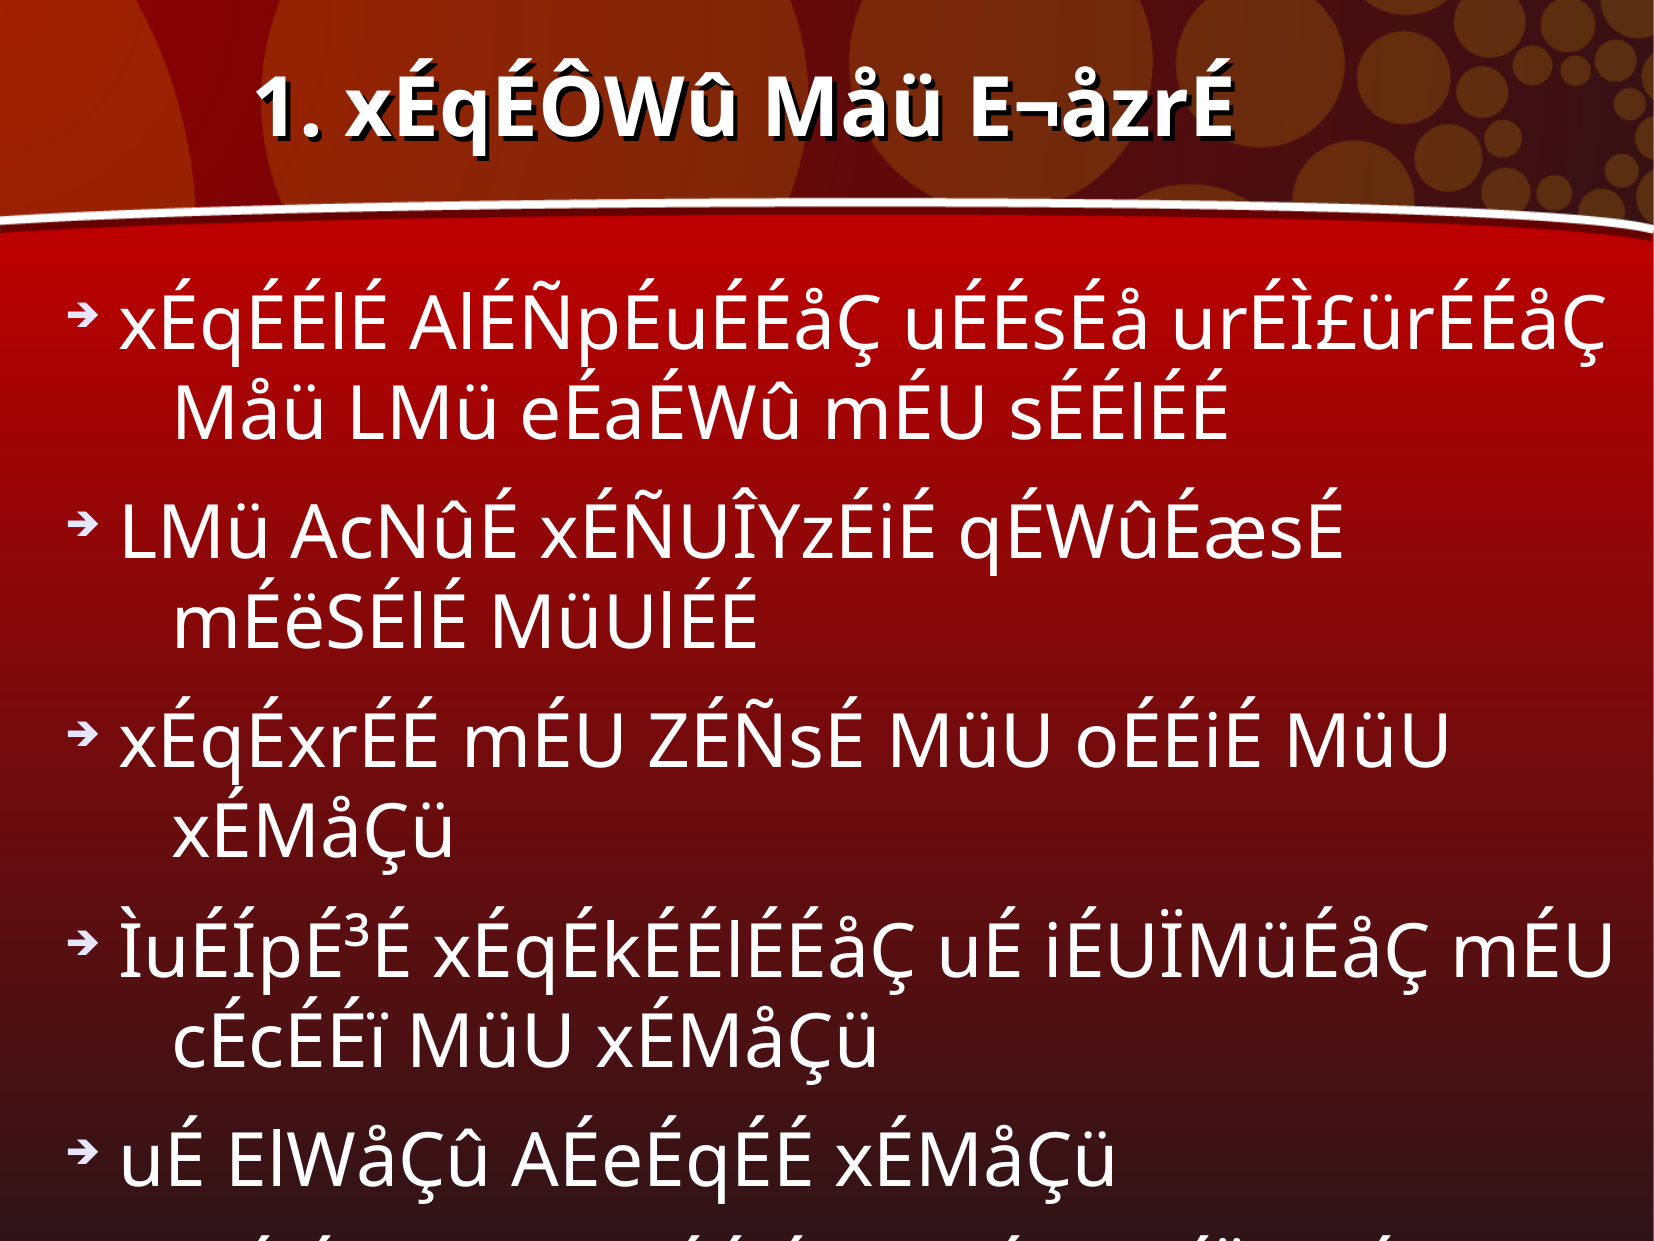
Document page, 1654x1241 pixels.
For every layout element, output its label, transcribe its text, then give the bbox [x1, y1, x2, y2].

title 1. xÉqÉÔWû Måü E¬åzrÉ [0, 0, 1489, 208]
list xÉqÉÉlÉ AlÉÑpÉuÉÉåÇ uÉÉsÉå urÉÌ£ürÉÉåÇ Måü LMü eÉaÉWû mÉU sÉÉlÉÉ LMü AcNûÉ xÉÑUÎYzÉiÉ qÉWûÉæsÉ mÉëSÉlÉ MüUlÉÉ xÉqÉxrÉÉ mÉU ZÉÑsÉ MüU oÉÉiÉ MüU xÉMåÇü ÌuÉÍpÉ³É xÉqÉkÉÉlÉÉåÇ uÉ iÉUÏMüÉåÇ mÉU cÉcÉÉï MüU xÉMåÇü uÉ ElWåÇû AÉeÉqÉÉ xÉMåÇü AmÉlÉå WûMüsÉÉlÉå MüÉå xuÉÏMüÉU MüU xÉMåÇü [29, 274, 1625, 1152]
